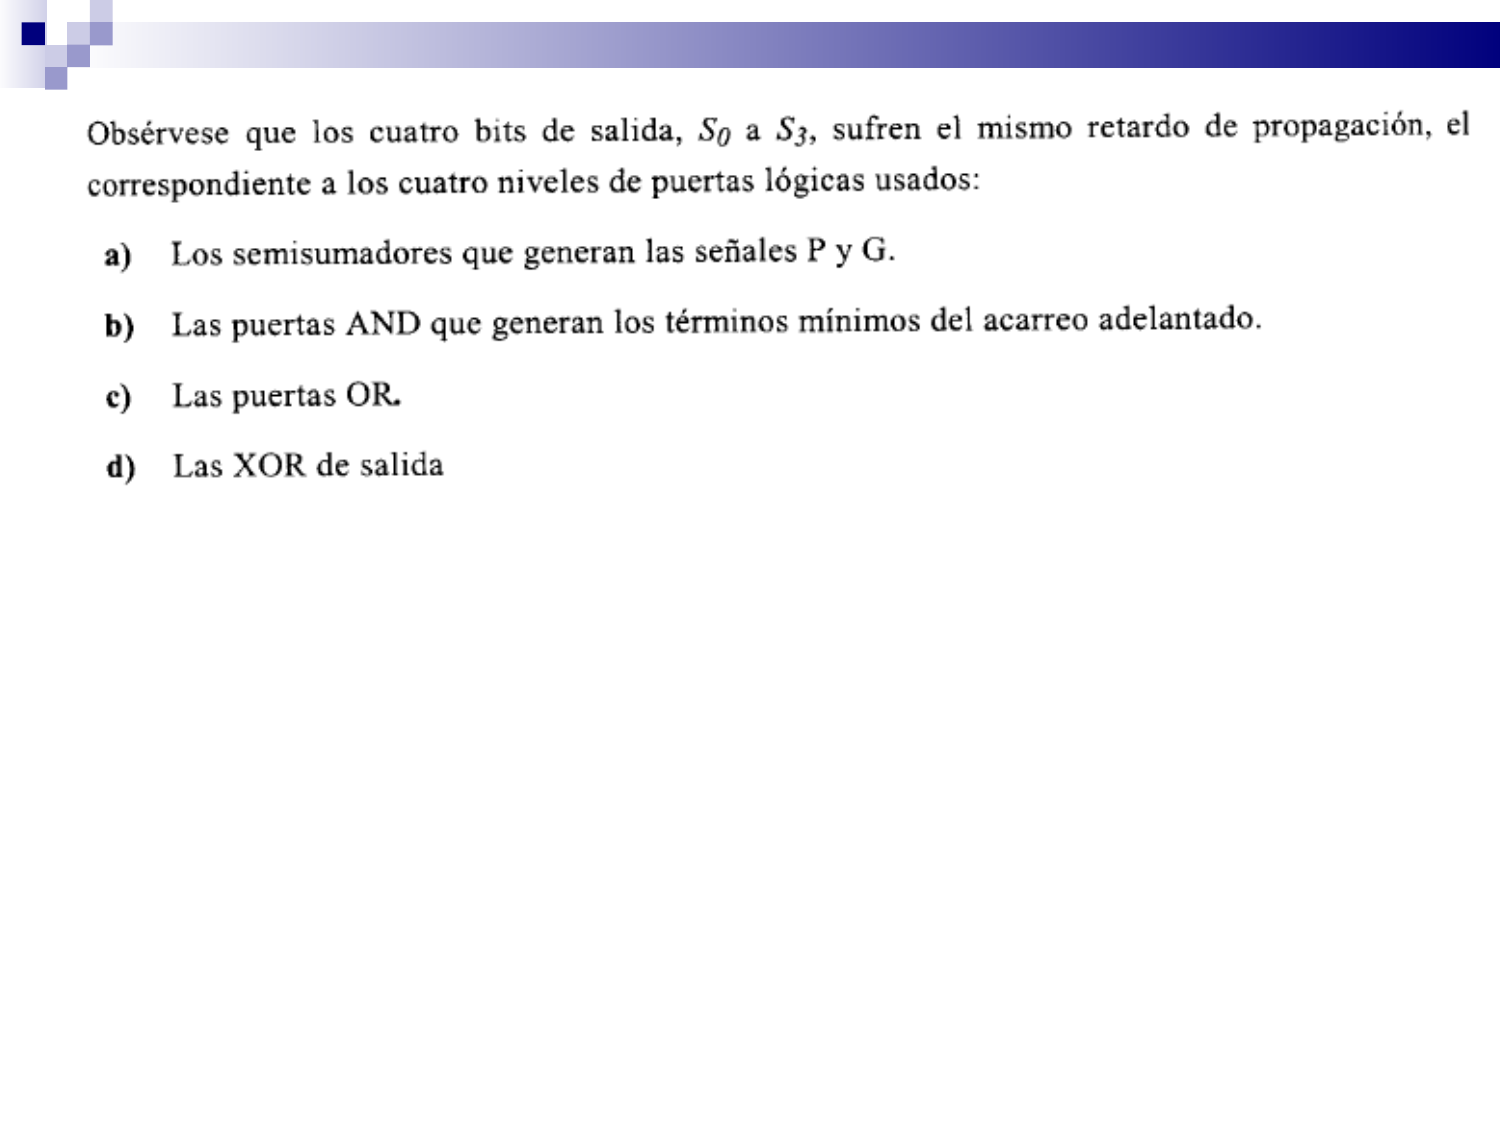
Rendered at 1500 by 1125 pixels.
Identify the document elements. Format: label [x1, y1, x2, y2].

picture [51, 101, 1500, 491]
